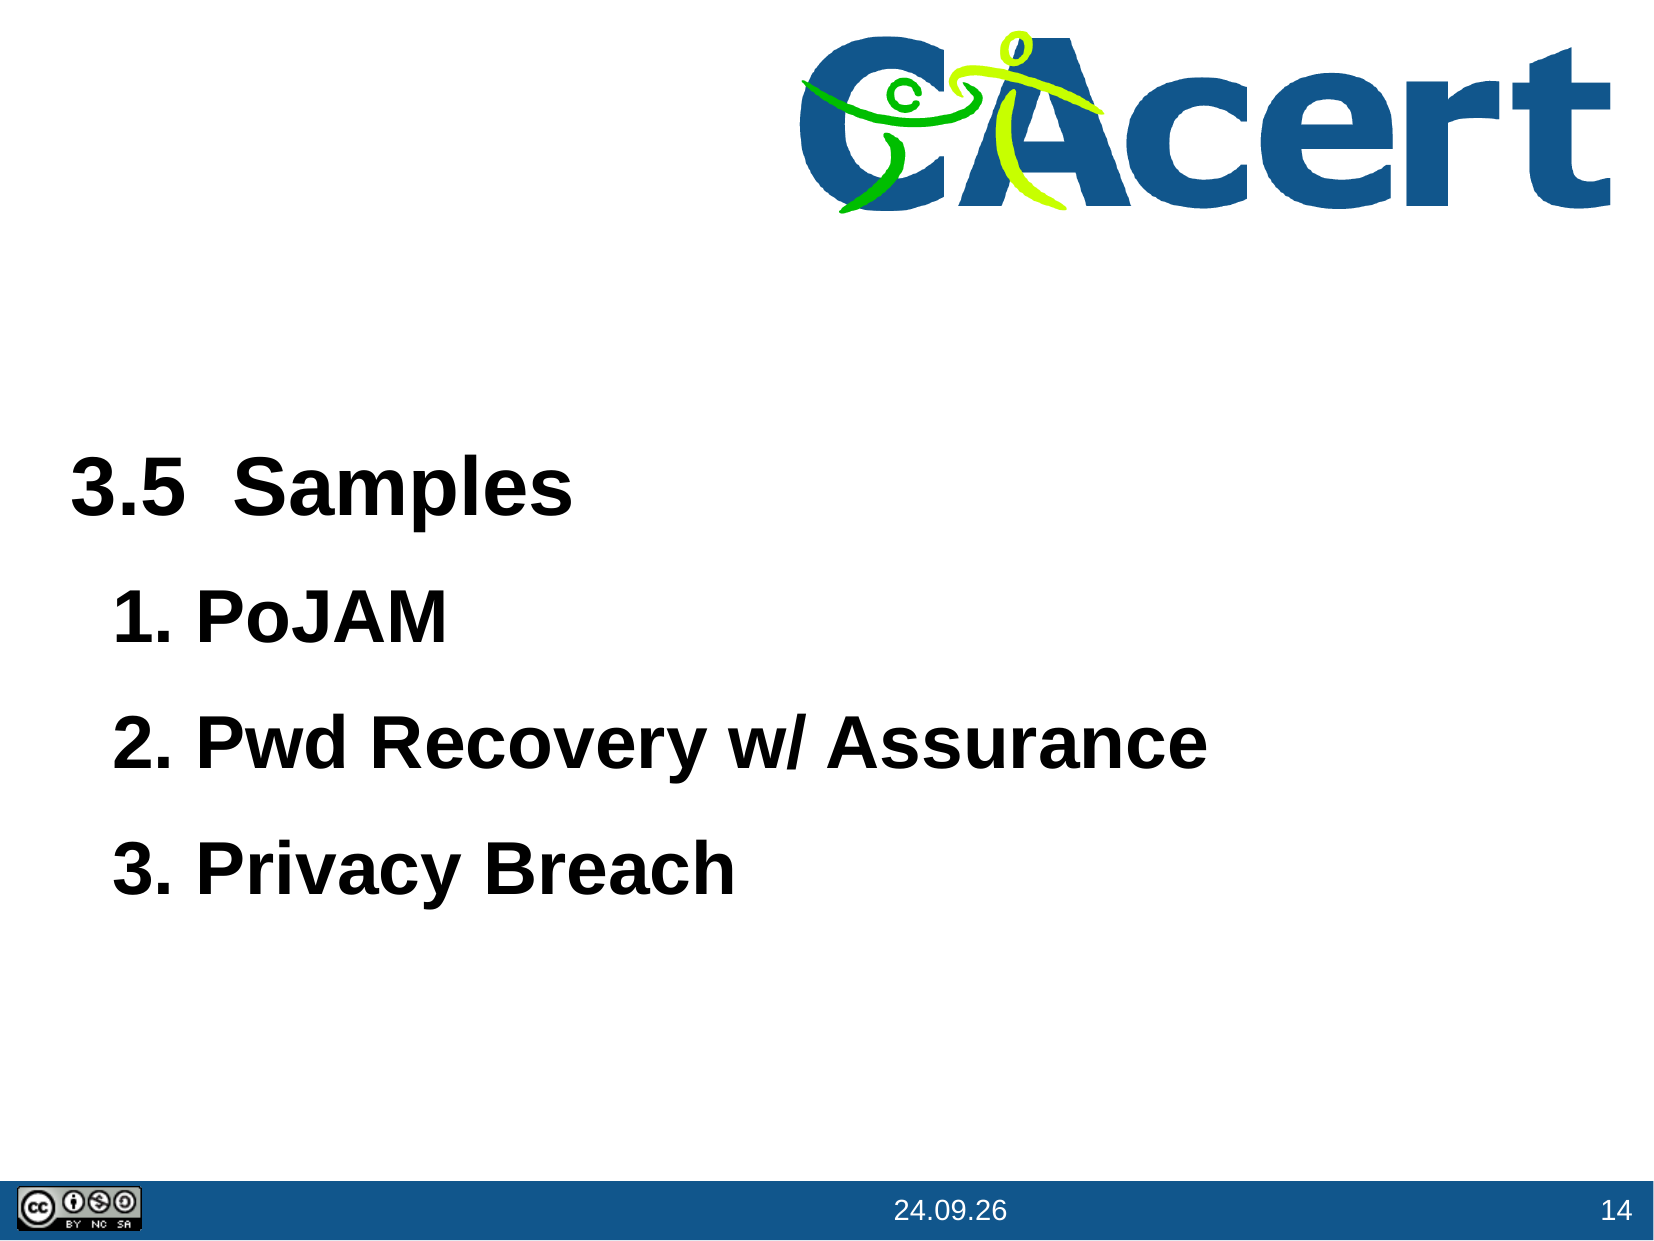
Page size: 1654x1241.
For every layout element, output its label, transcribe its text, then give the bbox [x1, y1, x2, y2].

title 3.5 Samples 1. PoJAM 2. Pwd Recovery w/ Assurance 3. Privacy Breach [70, 265, 1560, 1123]
picture [17, 1186, 142, 1231]
picture [797, 27, 1613, 215]
